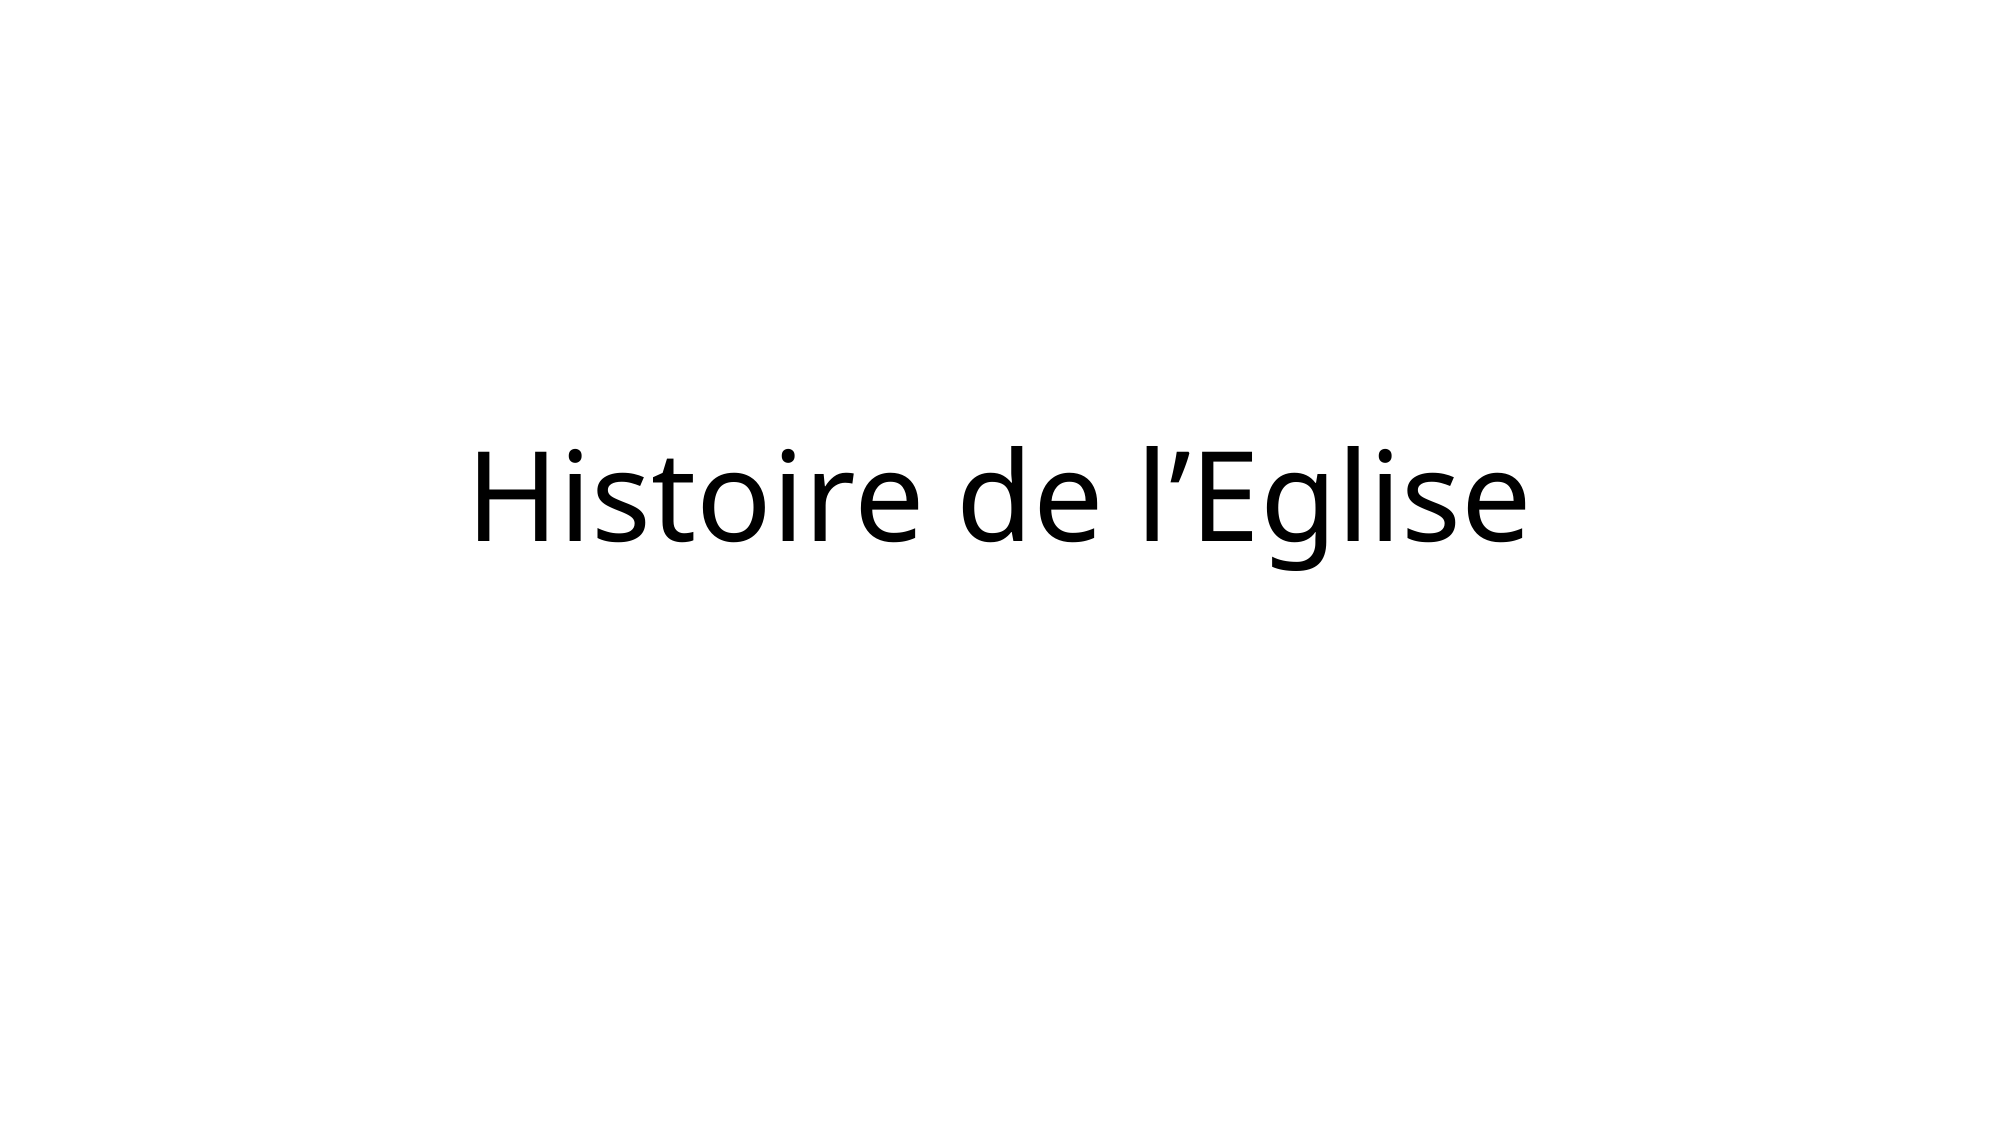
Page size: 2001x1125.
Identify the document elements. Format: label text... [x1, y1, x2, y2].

title Histoire de l’Eglise [249, 184, 1750, 576]
